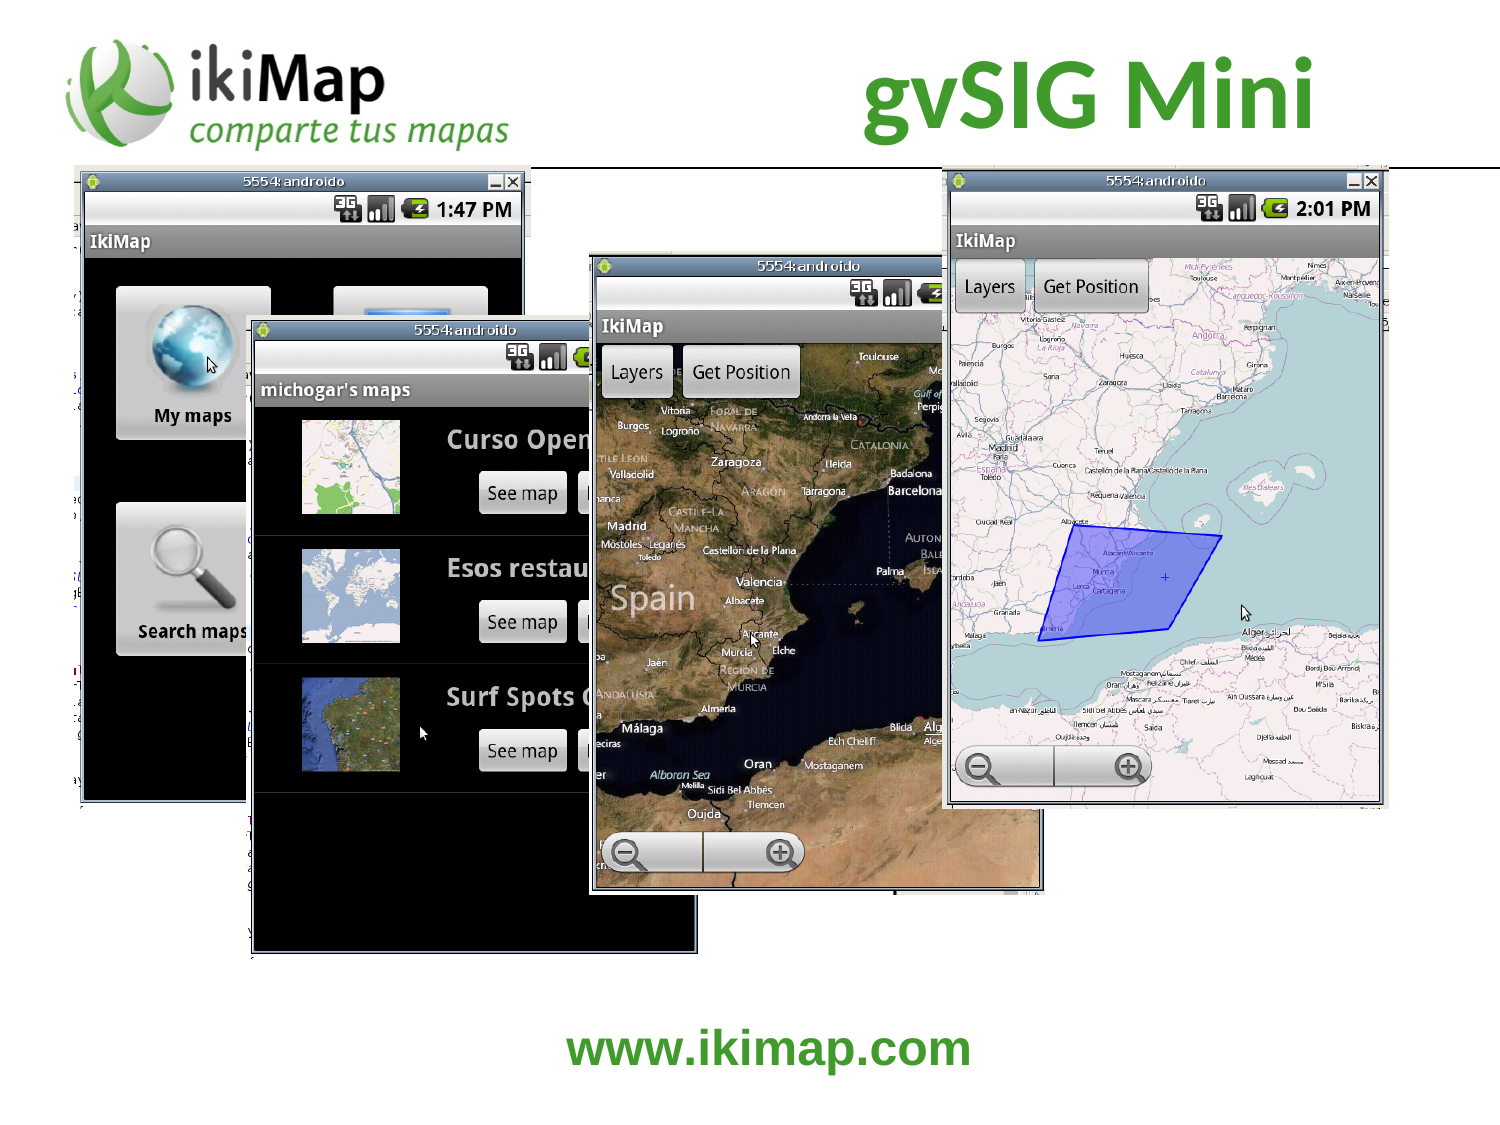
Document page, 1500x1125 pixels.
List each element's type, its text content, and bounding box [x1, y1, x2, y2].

picture [58, 35, 526, 152]
text_box gvSIG Mini [845, 43, 1434, 185]
picture [74, 165, 1389, 959]
text_box www.ikimap.com [551, 1007, 988, 1084]
